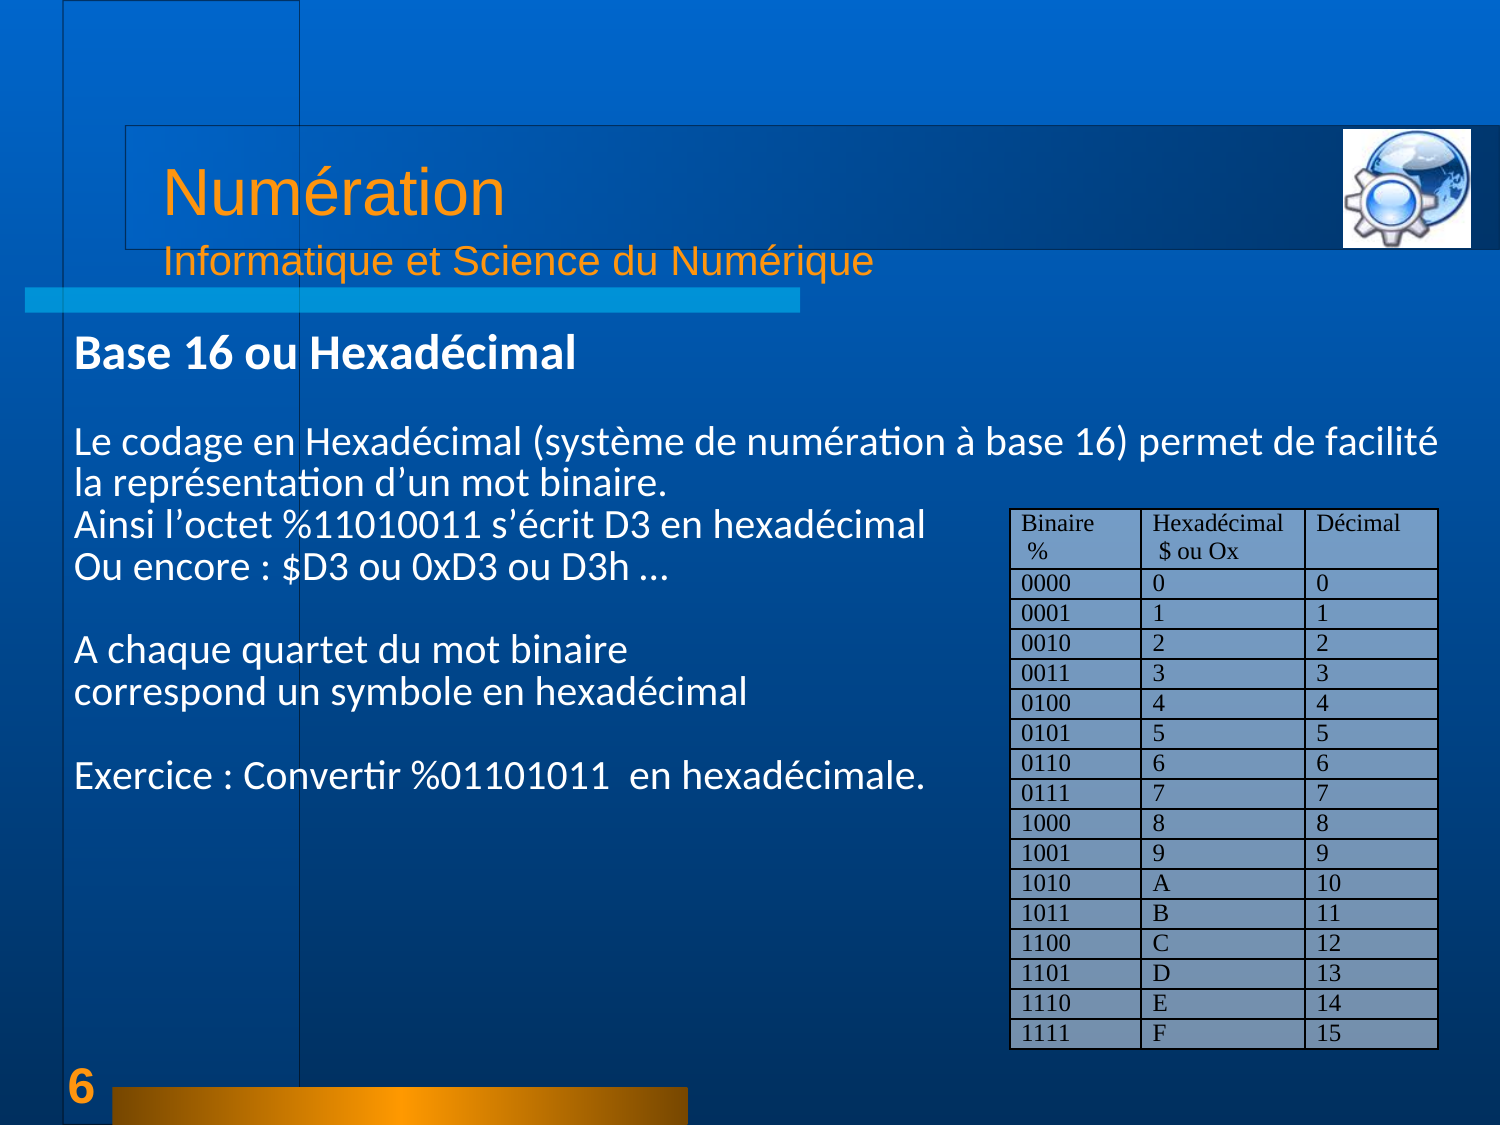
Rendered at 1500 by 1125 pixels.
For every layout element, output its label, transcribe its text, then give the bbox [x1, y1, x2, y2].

table_cell 0011 [1011, 660, 1140, 688]
table_cell 0110 [1011, 750, 1140, 778]
table_cell 0101 [1011, 720, 1140, 748]
table_cell A [1142, 870, 1304, 898]
table_header Binaire % [1011, 510, 1140, 568]
table_cell 13 [1306, 960, 1437, 988]
table_cell 10 [1306, 870, 1437, 898]
table_cell 4 [1142, 690, 1304, 718]
table_cell 0000 [1011, 570, 1140, 598]
table_cell 1110 [1011, 990, 1140, 1018]
table_cell 1 [1306, 600, 1437, 628]
table_cell 3 [1142, 660, 1304, 688]
table_cell 14 [1306, 990, 1437, 1018]
table_cell 0 [1306, 570, 1437, 598]
table_cell 8 [1306, 810, 1437, 838]
table_header Hexadécimal $ ou Ox [1142, 510, 1304, 568]
table_cell F [1142, 1020, 1304, 1048]
table_cell 0010 [1011, 630, 1140, 658]
table_cell 0111 [1011, 780, 1140, 808]
table_cell 9 [1306, 840, 1437, 868]
table_cell 1101 [1011, 960, 1140, 988]
table_cell 0001 [1011, 600, 1140, 628]
text_box Base 16 ou Hexadécimal Le codage en Hexadécimal (système de numération à base 16) permet de facilité la représentation d’un mot binaire. Ainsi l’octet %11010011 s’écrit D3 en hexadécimal Ou encore : $D3 ou 0xD3 ou D3h … A chaque quartet du mot binaire correspond un symbole en hexadécimal Exercice : Convertir %01101011 en hexadécimale. [59, 324, 1477, 911]
table_cell 0 [1142, 570, 1304, 598]
table_cell 0100 [1011, 690, 1140, 718]
table_header Décimal [1306, 510, 1437, 568]
table_cell 1011 [1011, 900, 1140, 928]
table_cell 11 [1306, 900, 1437, 928]
table_cell D [1142, 960, 1304, 988]
table_cell 1 [1142, 600, 1304, 628]
table_cell C [1142, 930, 1304, 958]
table_cell 4 [1306, 690, 1437, 718]
table_cell 1010 [1011, 870, 1140, 898]
table_cell 9 [1142, 840, 1304, 868]
table_cell 7 [1306, 780, 1437, 808]
table_cell 2 [1306, 630, 1437, 658]
table_cell 6 [1306, 750, 1437, 778]
table_cell 3 [1306, 660, 1437, 688]
table_cell 6 [1142, 750, 1304, 778]
table_cell 5 [1142, 720, 1304, 748]
table_cell 8 [1142, 810, 1304, 838]
table_cell 12 [1306, 930, 1437, 958]
table_cell 15 [1306, 1020, 1437, 1048]
table_cell E [1142, 990, 1304, 1018]
table_cell 5 [1306, 720, 1437, 748]
table_cell B [1142, 900, 1304, 928]
picture [1343, 129, 1471, 248]
table_cell 1111 [1011, 1020, 1140, 1048]
table_cell 7 [1142, 780, 1304, 808]
table_cell 1100 [1011, 930, 1140, 958]
table_cell 2 [1142, 630, 1304, 658]
table_cell 1001 [1011, 840, 1140, 868]
table_cell 1000 [1011, 810, 1140, 838]
